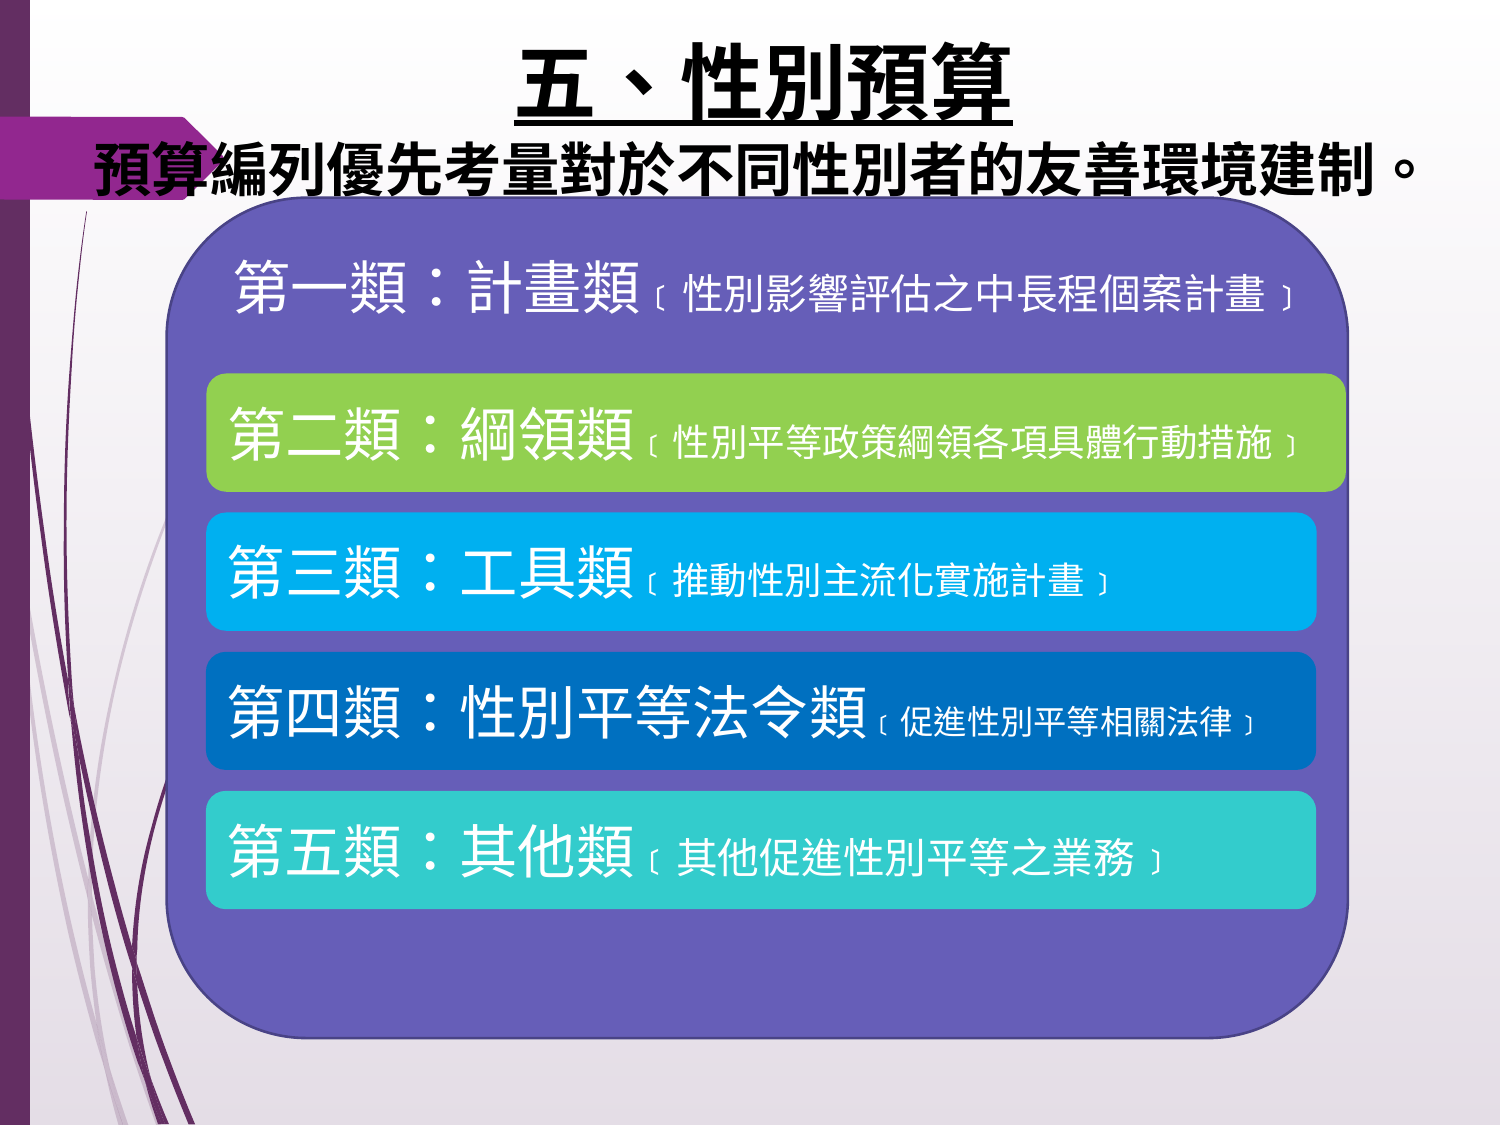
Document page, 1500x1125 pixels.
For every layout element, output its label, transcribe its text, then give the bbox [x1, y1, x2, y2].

text_box [166, 197, 1348, 1039]
text_box 第三類：工具類﹝推動性別主流化實施計畫﹞ [206, 512, 1317, 631]
text_box 第二類：綱領類﹝性別平等政策綱領各項具體行動措施﹞ [206, 373, 1346, 492]
text_box 第五類：其他類﹝其他促進性別平等之業務﹞ [205, 790, 1317, 910]
text_box 第一類：計畫類﹝性別影響評估之中長程個案計畫﹞ [217, 243, 1342, 330]
text_box 第四類：性別平等法令類﹝促進性別平等相關法律﹞ [205, 651, 1317, 770]
title 五、性別預算 預算編列優先考量對於不同性別者的友善環境建制。 [63, 42, 1464, 185]
